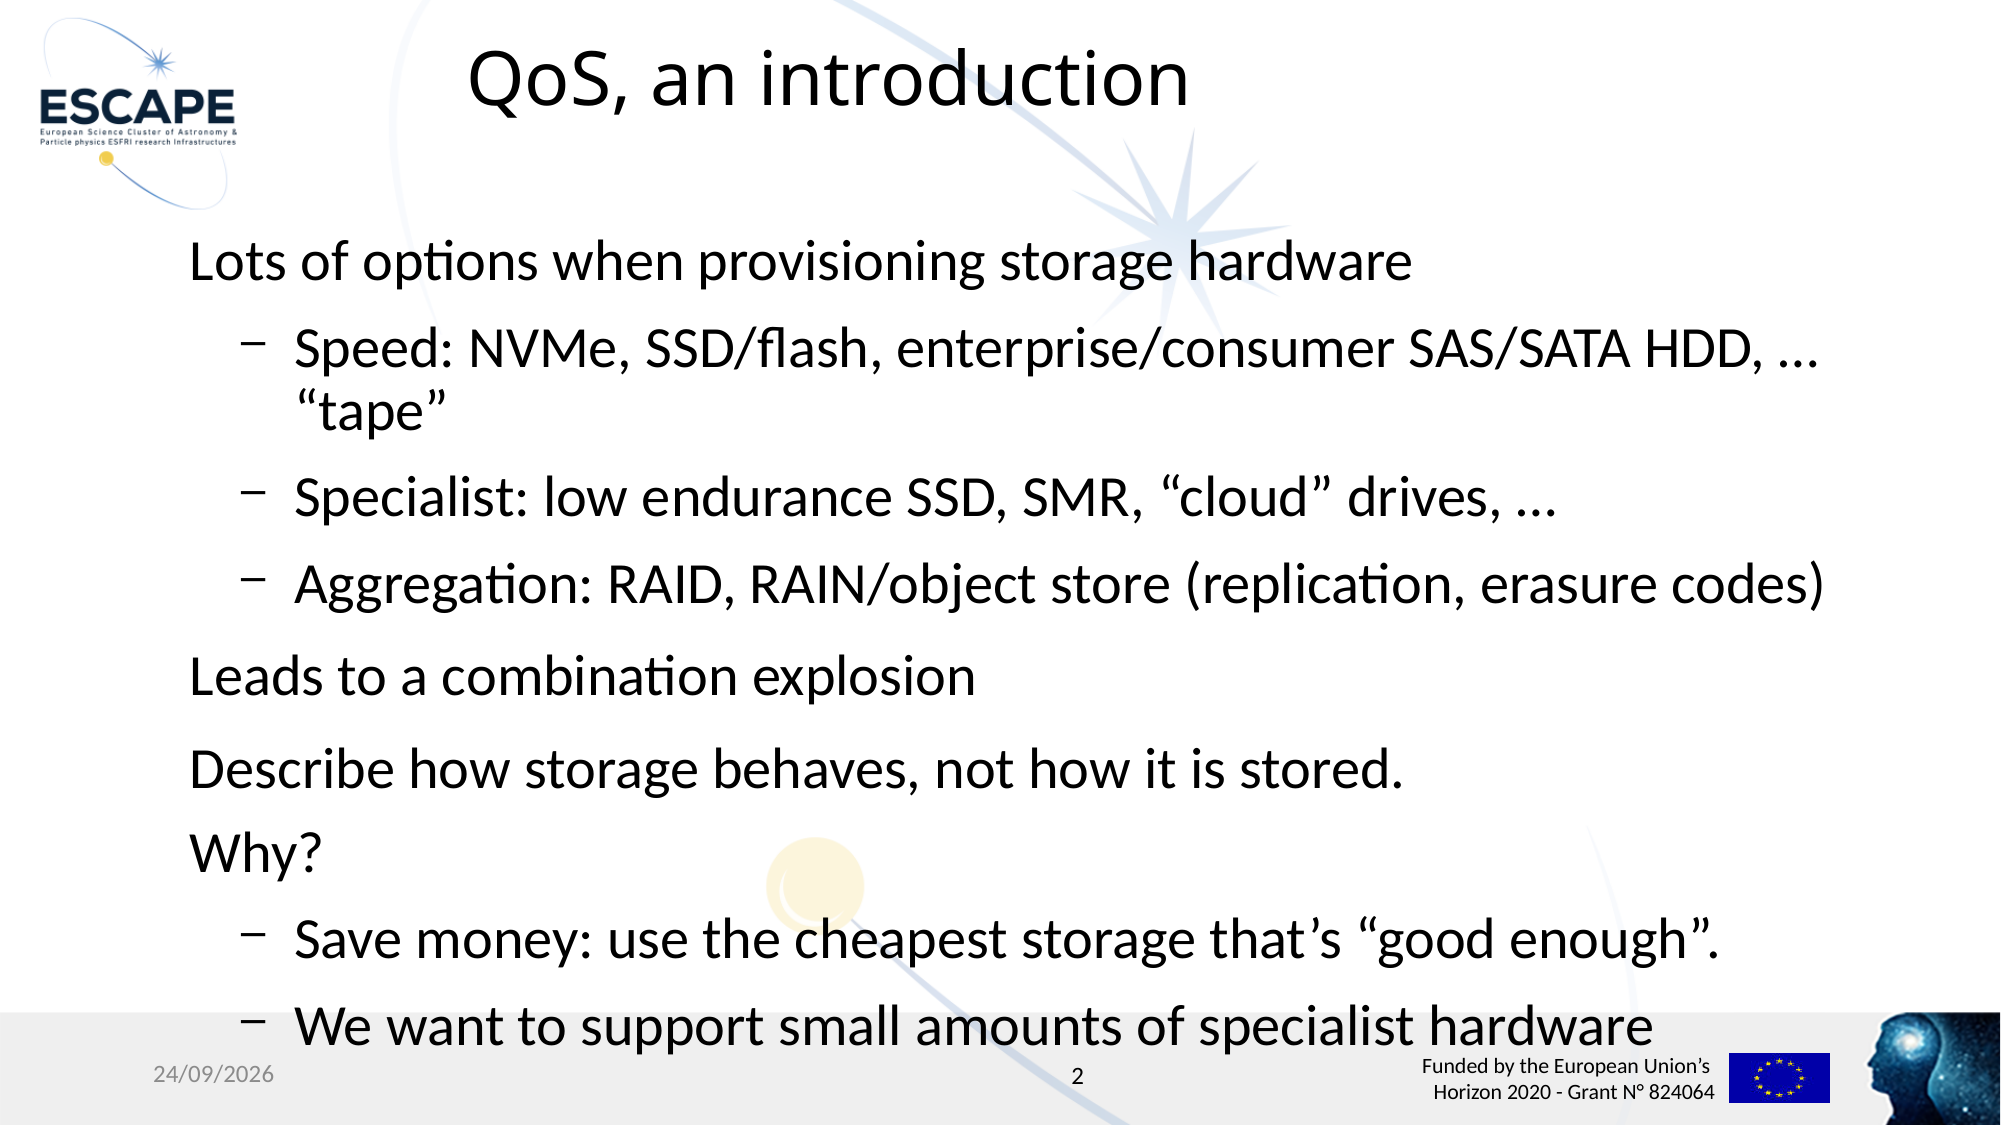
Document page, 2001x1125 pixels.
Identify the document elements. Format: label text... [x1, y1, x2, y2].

slide_number <number> [1056, 1051, 1147, 1097]
picture [0, 0, 2001, 1125]
footer [428, 1042, 1042, 1103]
title QoS, an introduction [450, 11, 1647, 150]
list Lots of options when provisioning storage hardware Speed: NVMe, SSD/flash, enterprise/consumer SAS/SATA HDD, … “tape” Specialist: low endurance SSD, SMR, “cloud” drives, … Aggregation: RAID, RAIN/object store (replication, erasure codes) Leads to a combination explosion Describe how storage behaves, not how it is stored. Why? Save money: use the cheapest storage that’s “good enough”. We want to support small amounts of specialist hardware [137, 222, 1863, 1014]
slide_number 18/12/2019 [138, 1042, 395, 1103]
